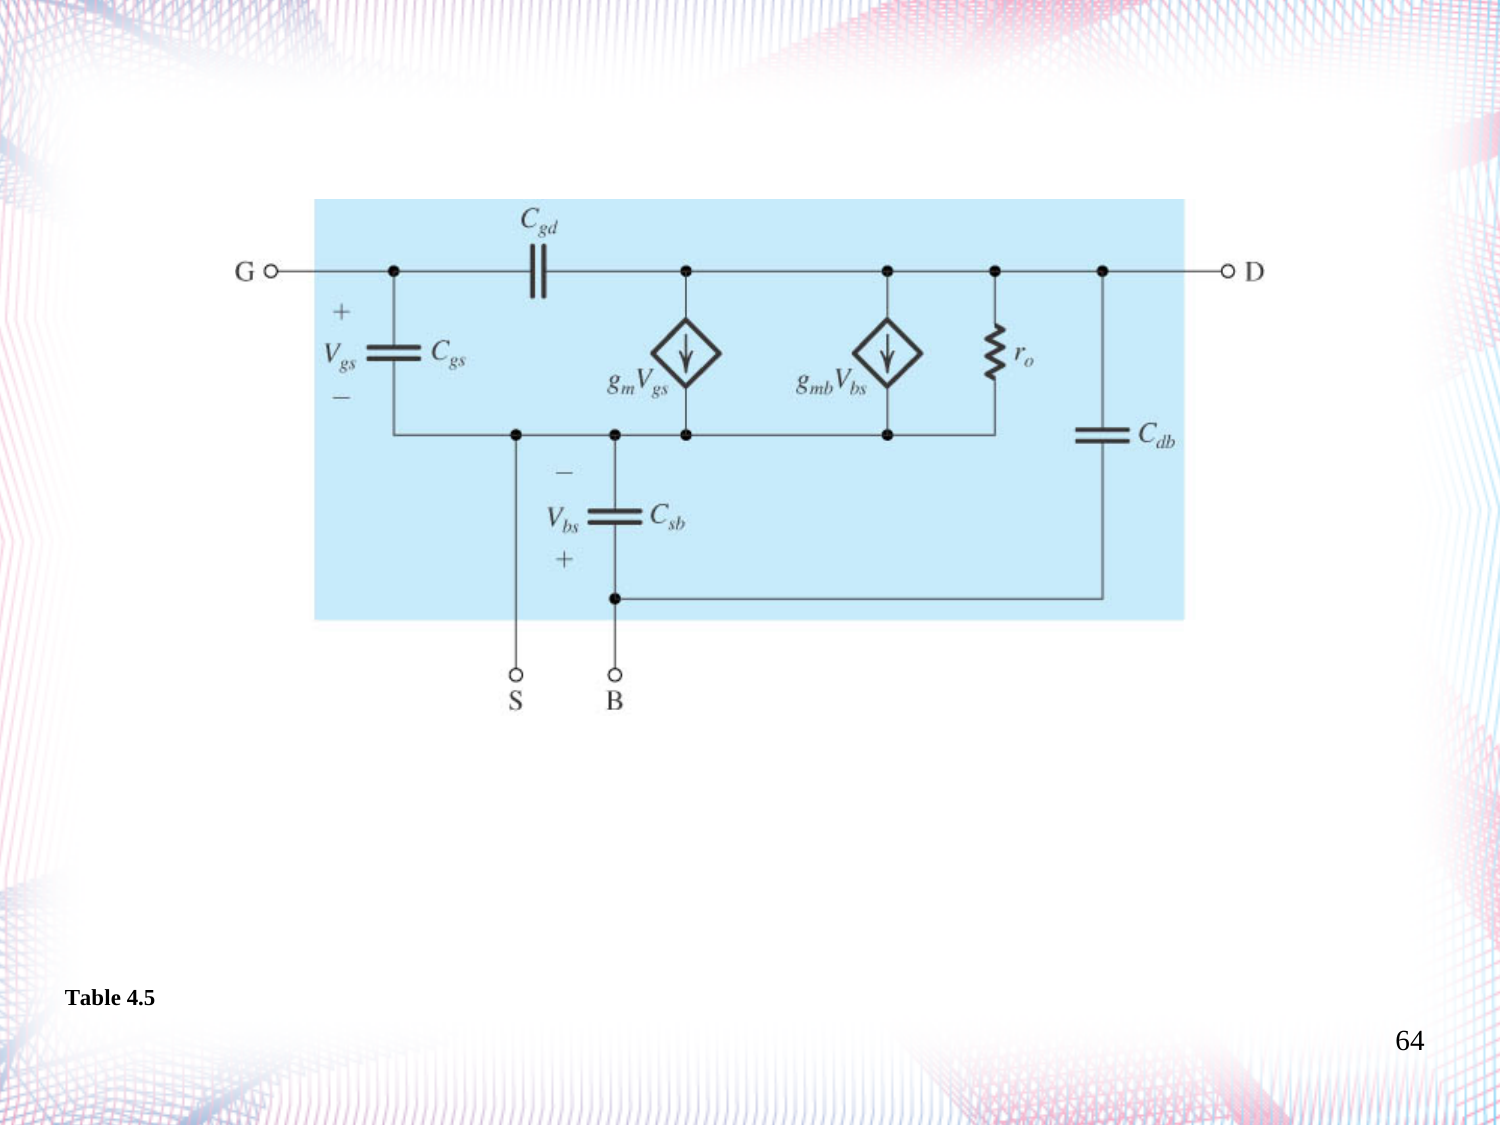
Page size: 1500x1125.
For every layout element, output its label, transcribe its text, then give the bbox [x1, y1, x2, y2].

text_box Table 4.5 [49, 975, 1213, 1018]
picture [0, 0, 1500, 1125]
